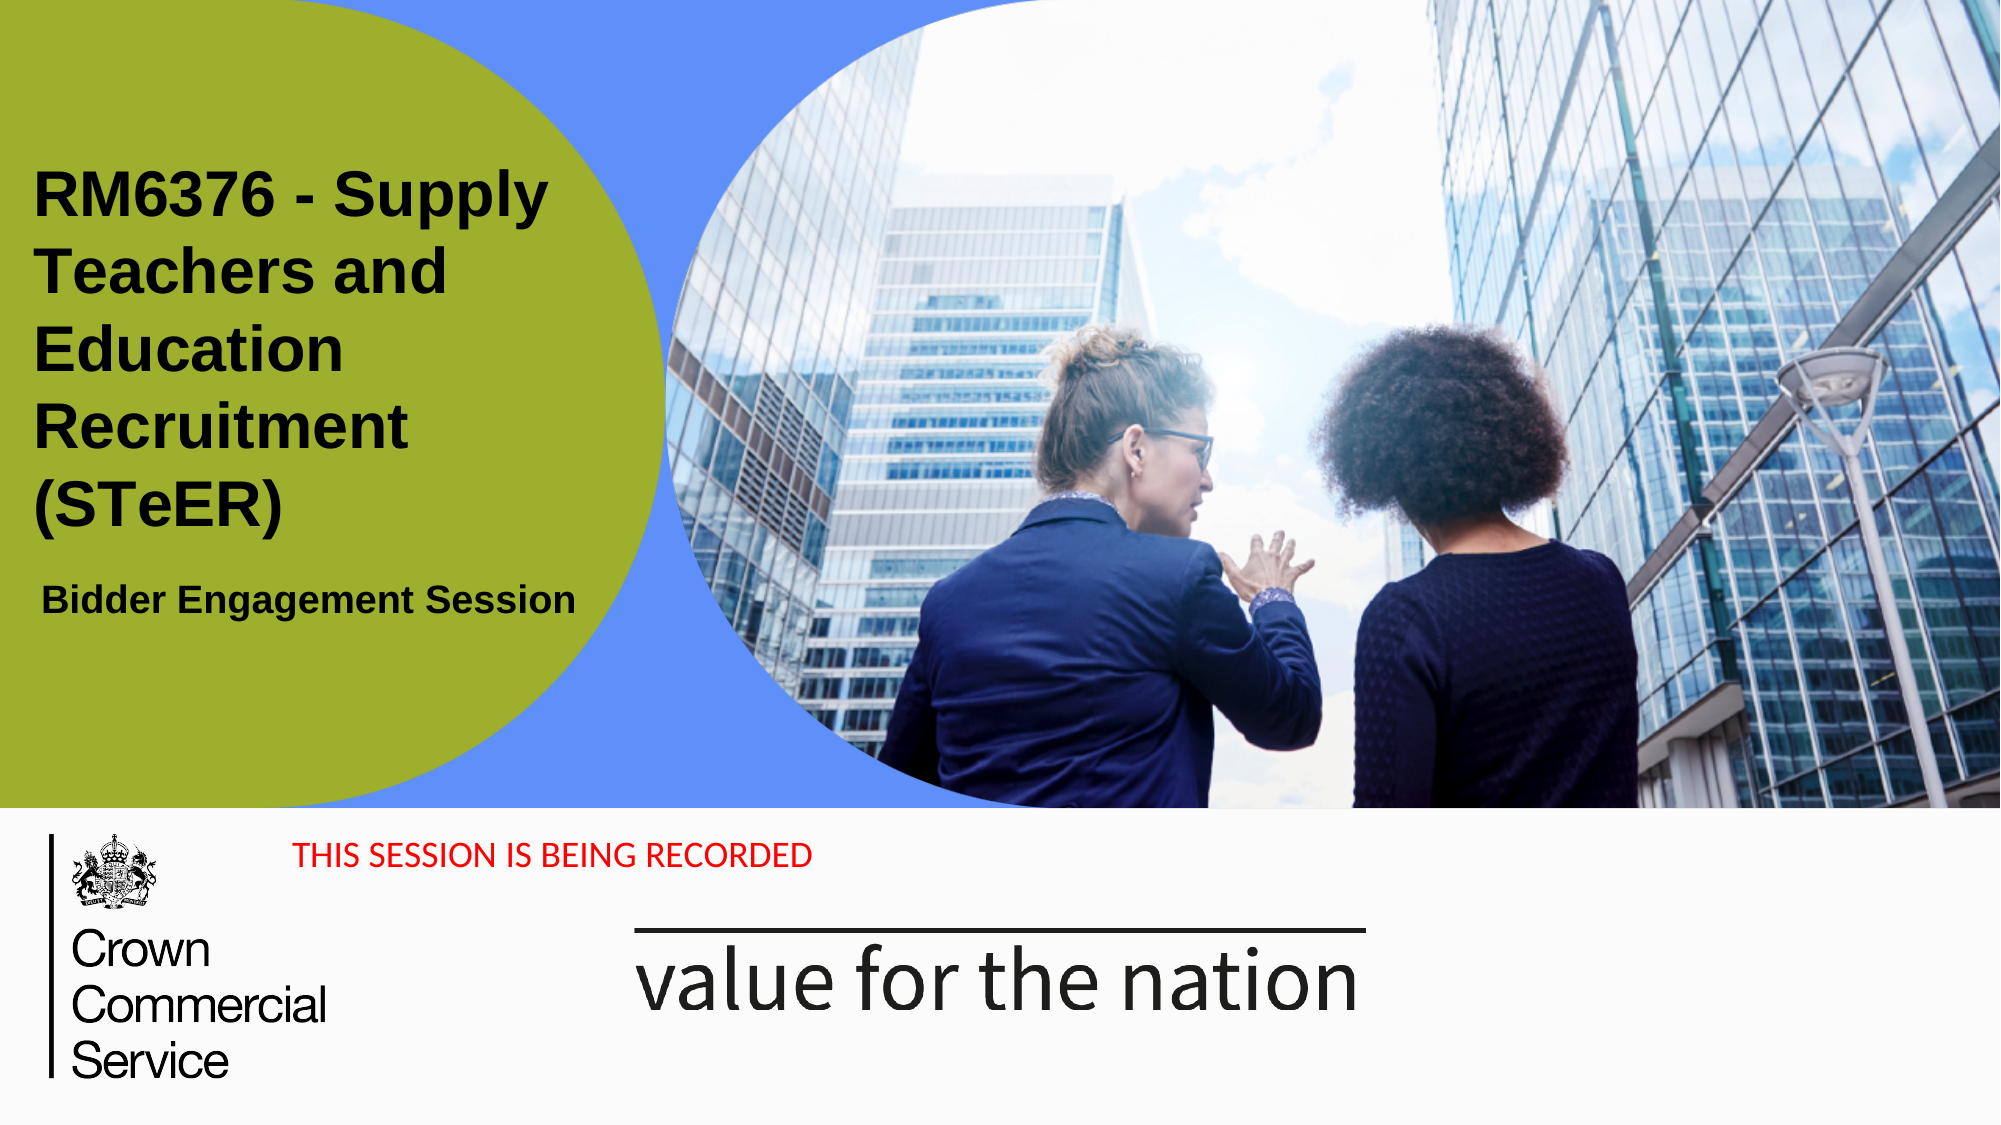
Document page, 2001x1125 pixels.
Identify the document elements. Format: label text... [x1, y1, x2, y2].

title RM6376 - Supply Teachers and Education Recruitment (STeER) [33, 151, 635, 494]
title Bidder Engagement Session [41, 573, 627, 774]
text_box THIS SESSION IS BEING RECORDED [277, 814, 1046, 891]
